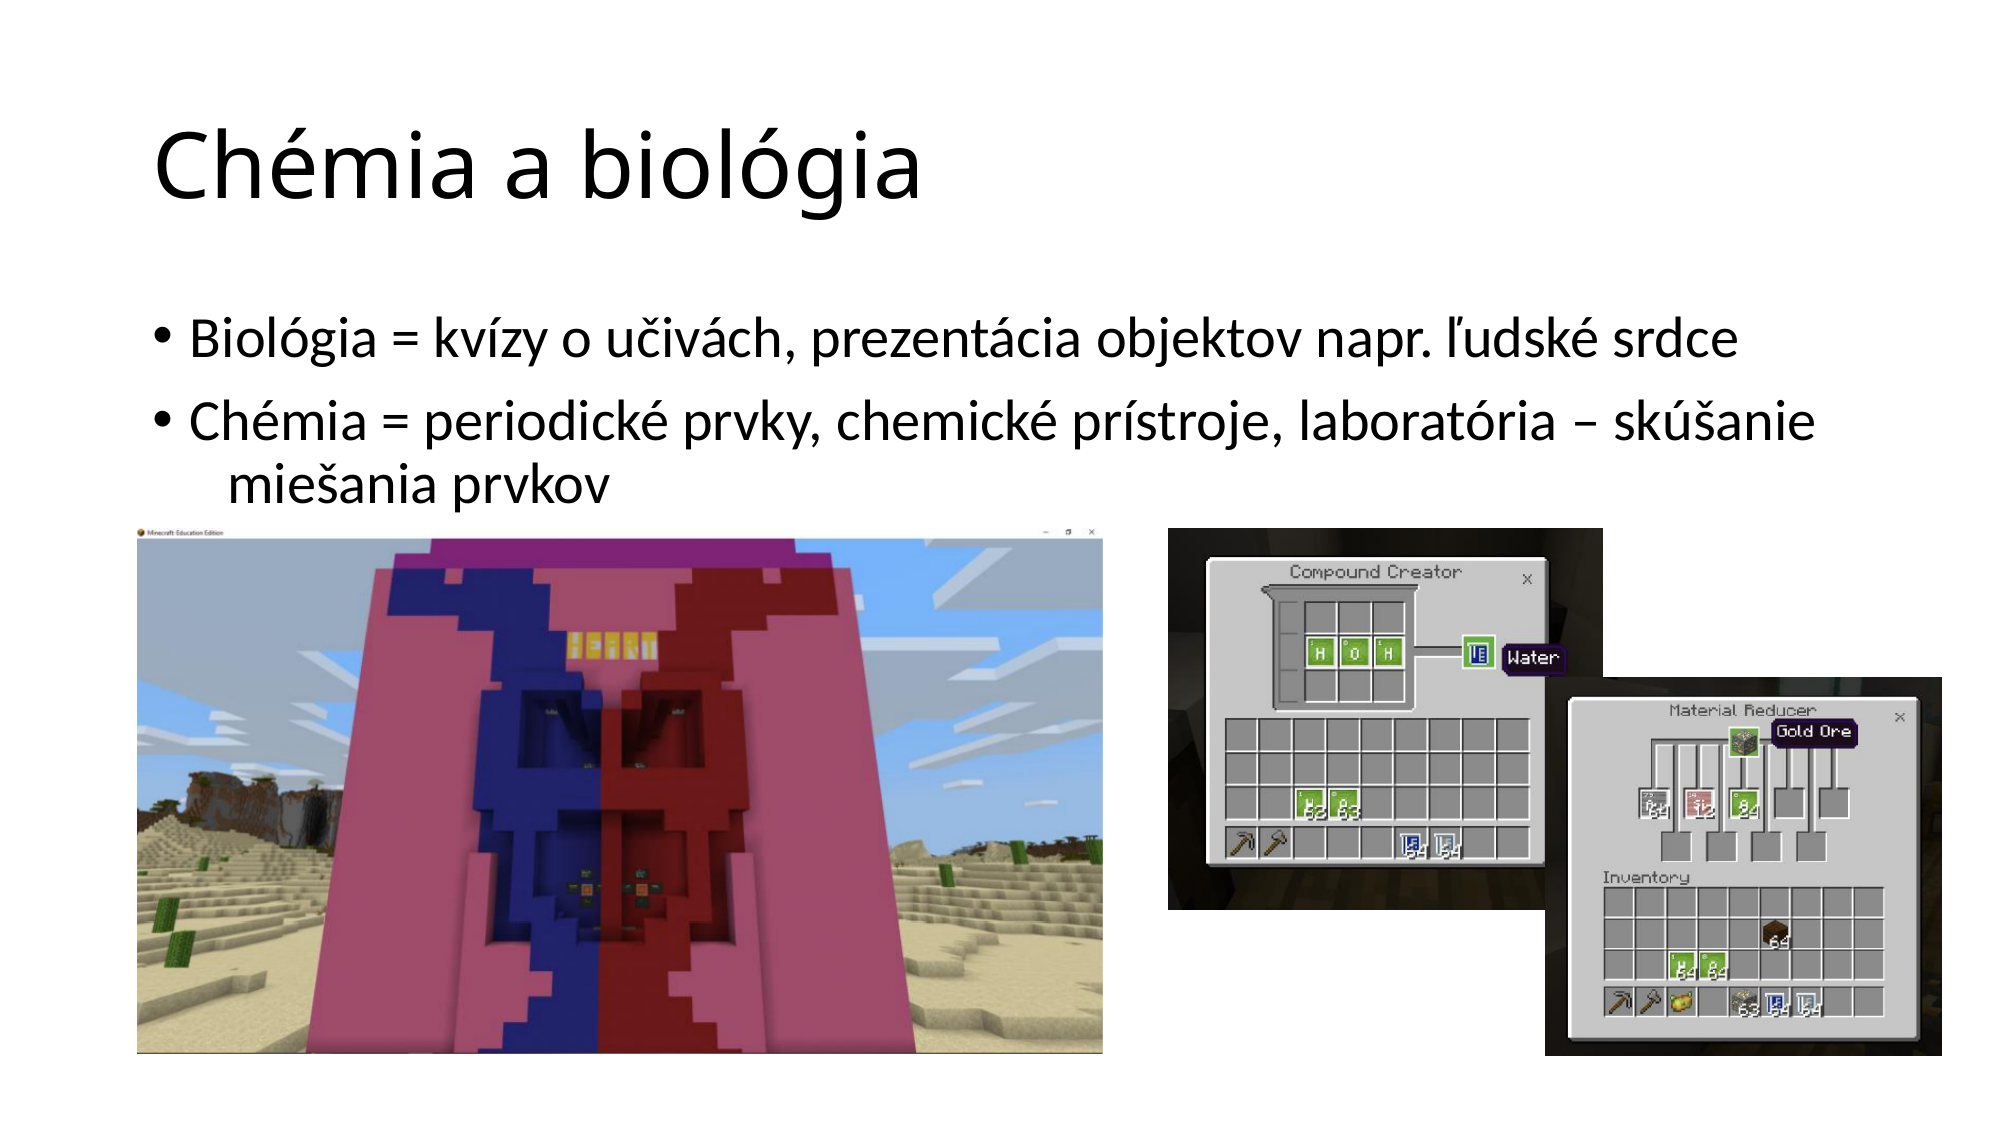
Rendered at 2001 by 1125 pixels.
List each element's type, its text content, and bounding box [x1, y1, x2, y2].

title Chémia a biológia [137, 59, 1863, 278]
picture [1168, 528, 1942, 1056]
list Biológia = kvízy o učivách, prezentácia objektov napr. ľudské srdce Chémia = periodické prvky, chemické prístroje, laboratória – skúšanie miešania prvkov [137, 299, 1863, 1014]
picture [137, 528, 1105, 1056]
